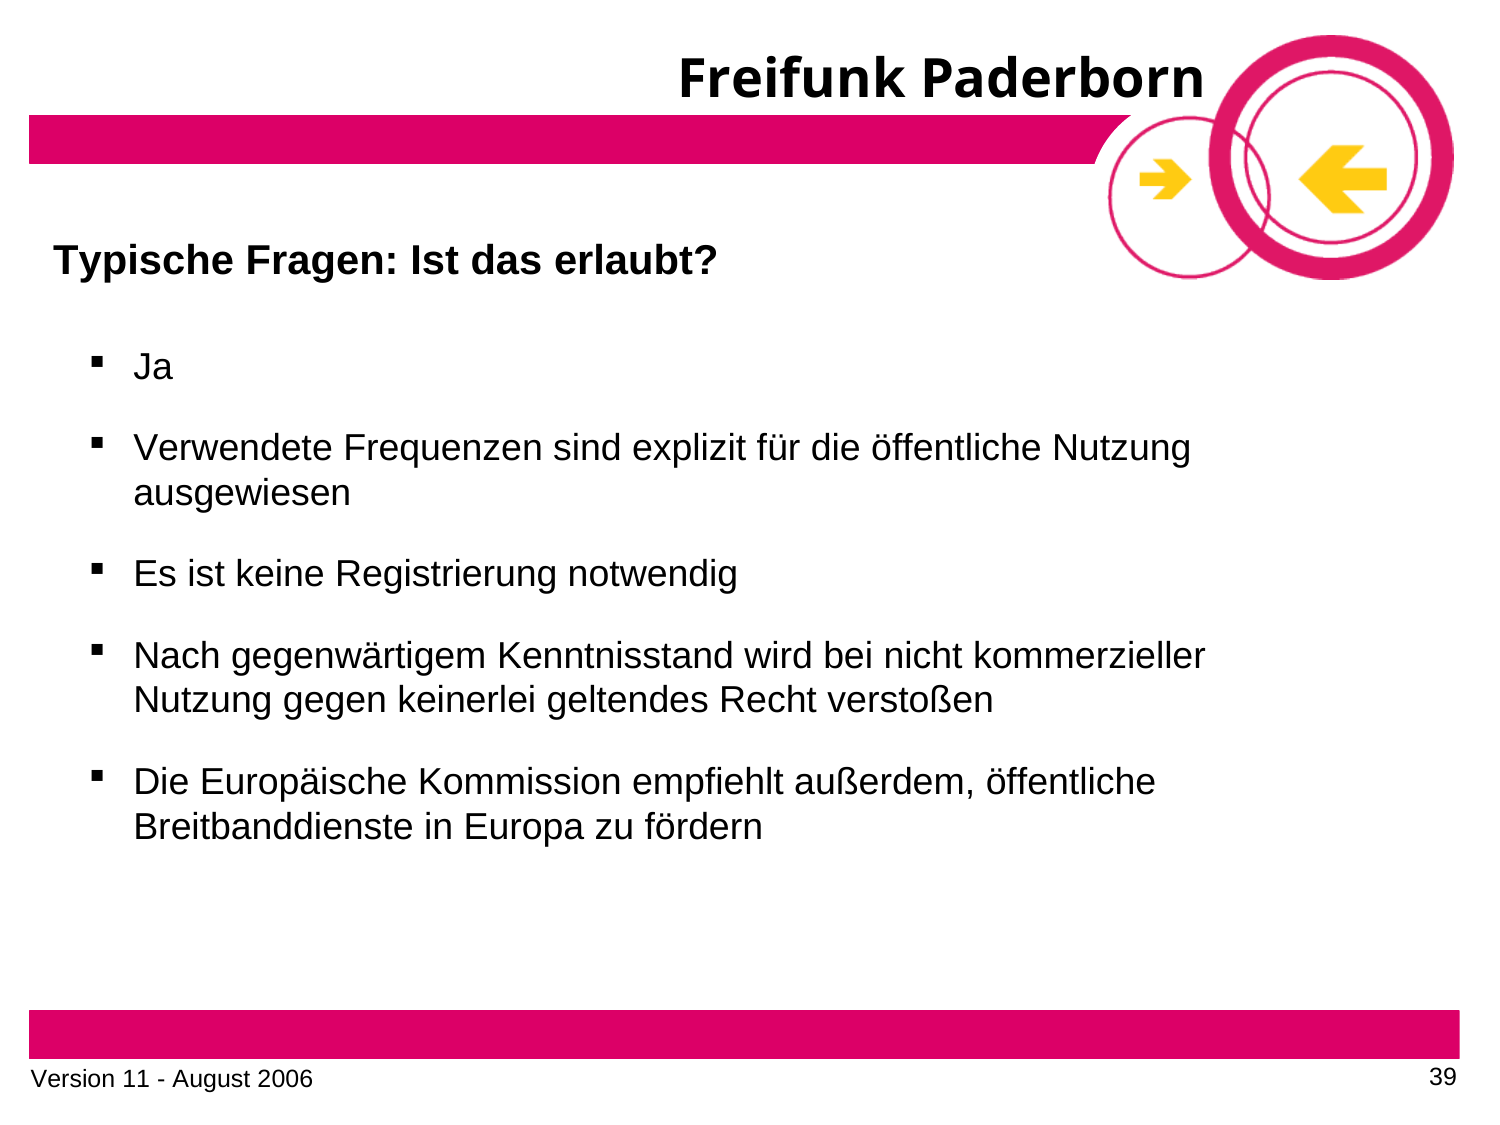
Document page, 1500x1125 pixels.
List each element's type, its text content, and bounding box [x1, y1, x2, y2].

text_box Ja Verwendete Frequenzen sind explizit für die öffentliche Nutzung ausgewiesen Es ist keine Registrierung notwendig Nach gegenwärtigem Kenntnisstand wird bei nicht kommerzieller Nutzung gegen keinerlei geltendes Recht verstoßen Die Europäische Kommission empfiehlt außerdem, öffentliche Breitbanddienste in Europa zu fördern [59, 342, 1288, 980]
picture [1107, 35, 1454, 280]
text_box Typische Fragen: Ist das erlaubt? [53, 233, 1046, 313]
